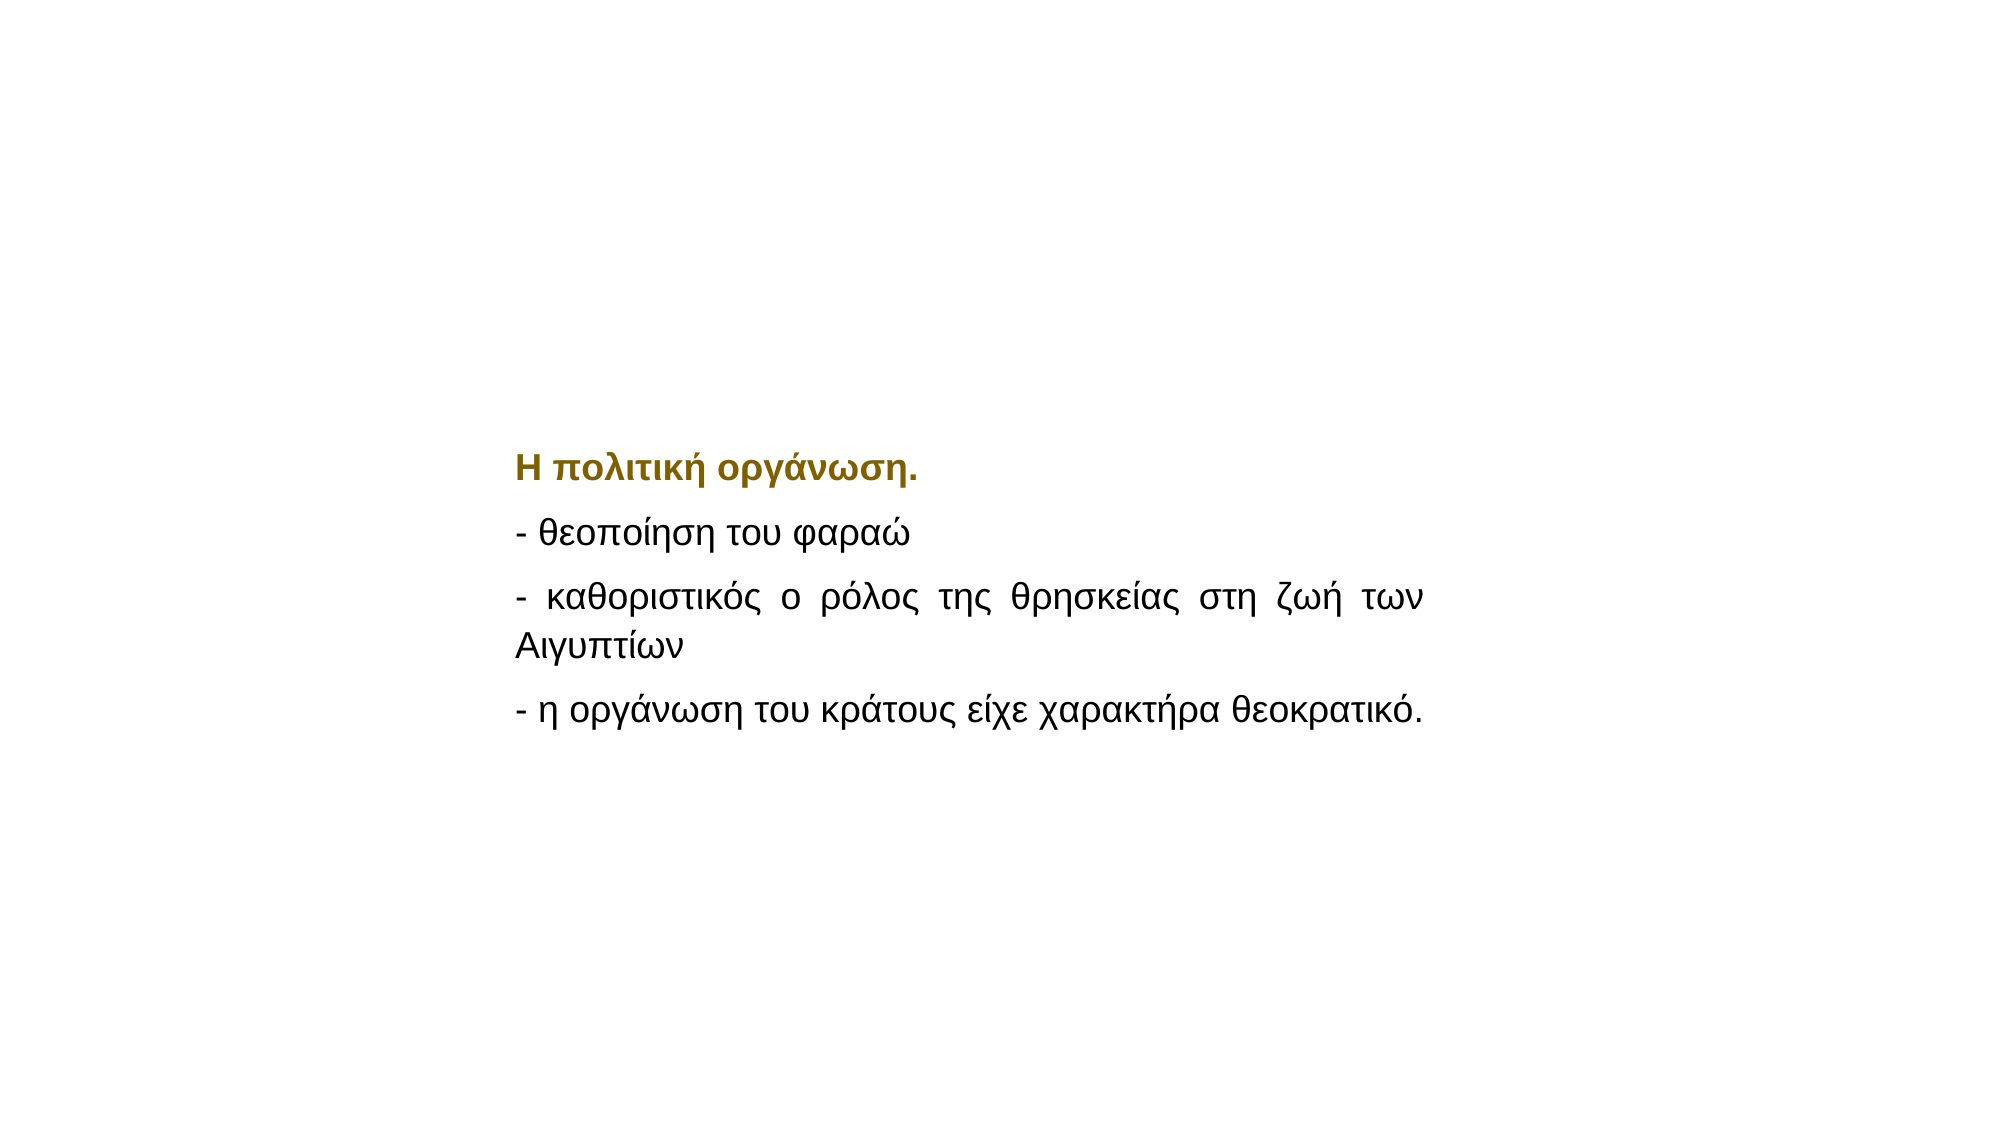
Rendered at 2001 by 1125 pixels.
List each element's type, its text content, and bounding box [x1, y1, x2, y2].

text_box Η πολιτική οργάνωση. - θεοποίηση του φαραώ - καθοριστικός ο ρόλος της θρησκείας στη ζωή των Αιγυπτίων - η οργάνωση του κράτους είχε χαρακτήρα θεοκρατικό. [500, 432, 1501, 851]
